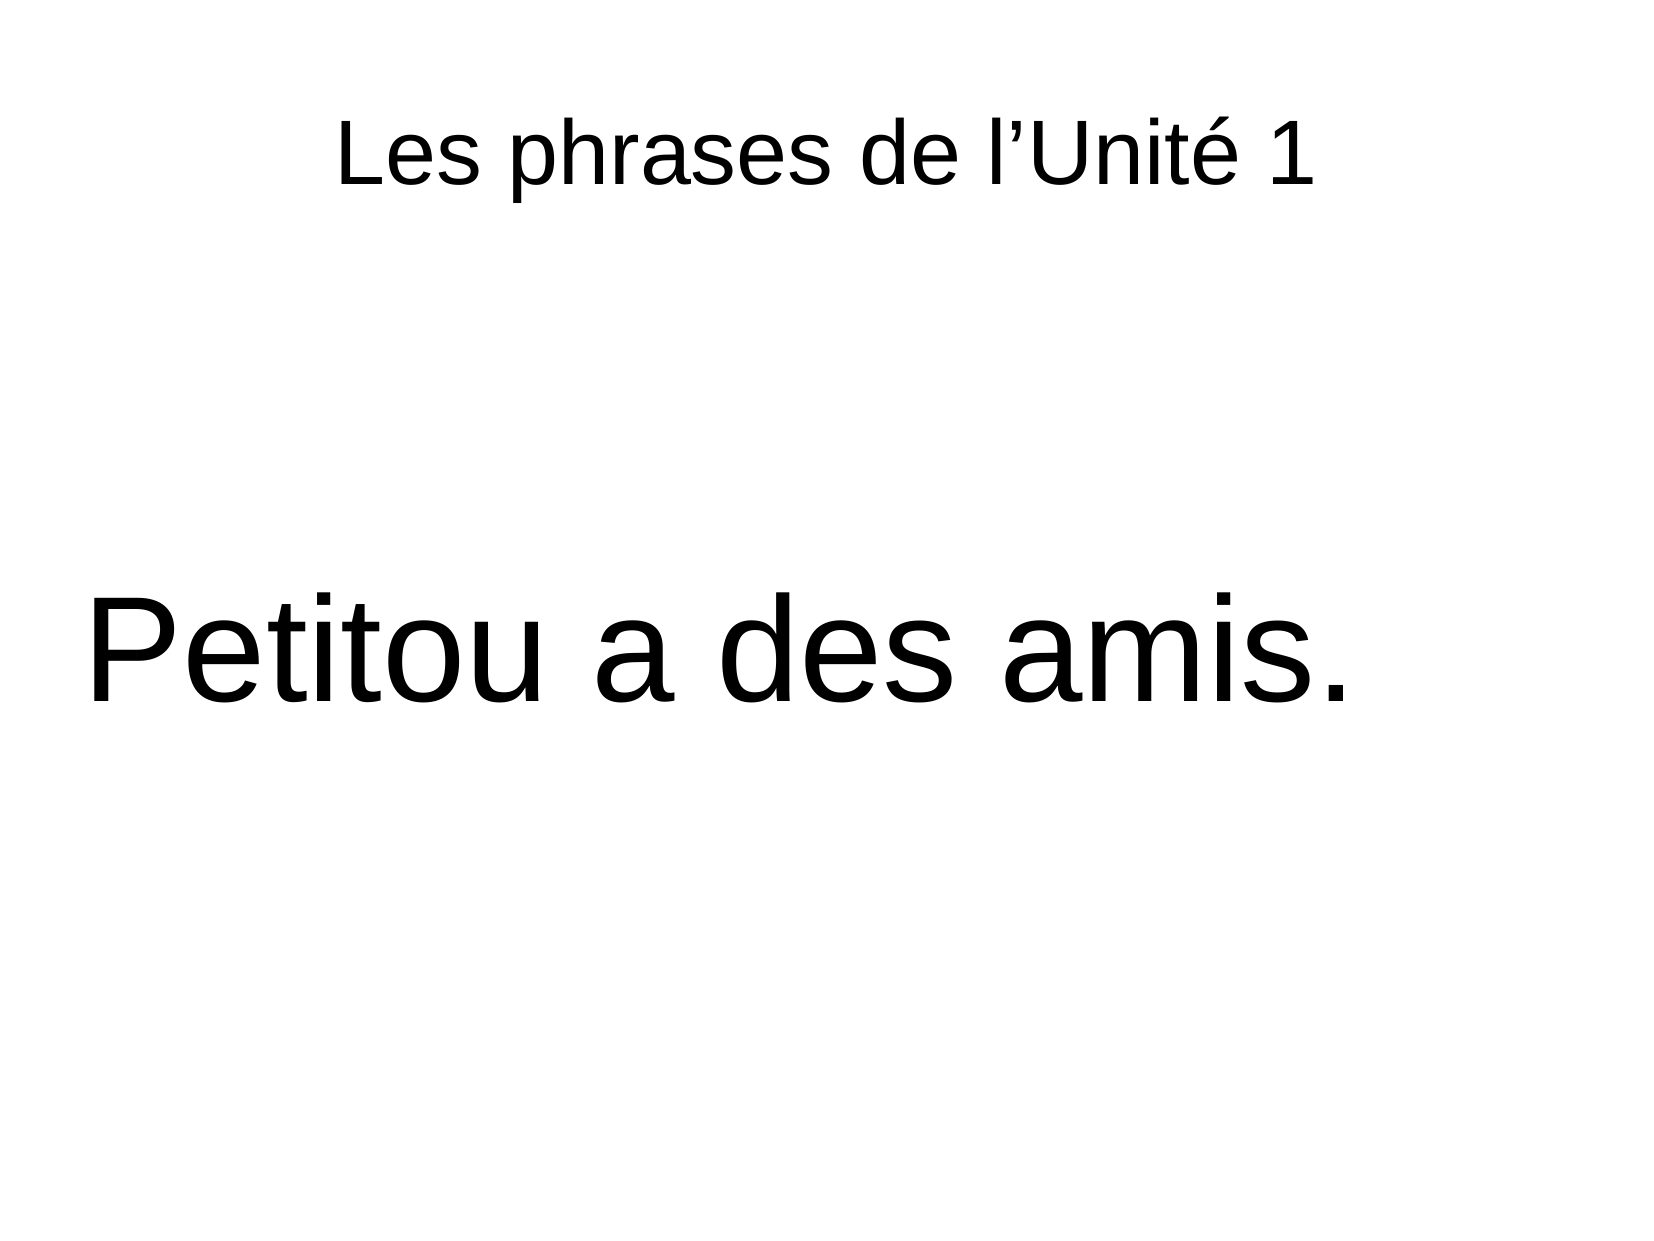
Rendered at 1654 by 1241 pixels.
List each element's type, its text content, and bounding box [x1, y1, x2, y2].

subtitle Petitou a des amis. [82, 290, 1571, 1010]
title Les phrases de l’Unité 1 [82, 49, 1571, 257]
